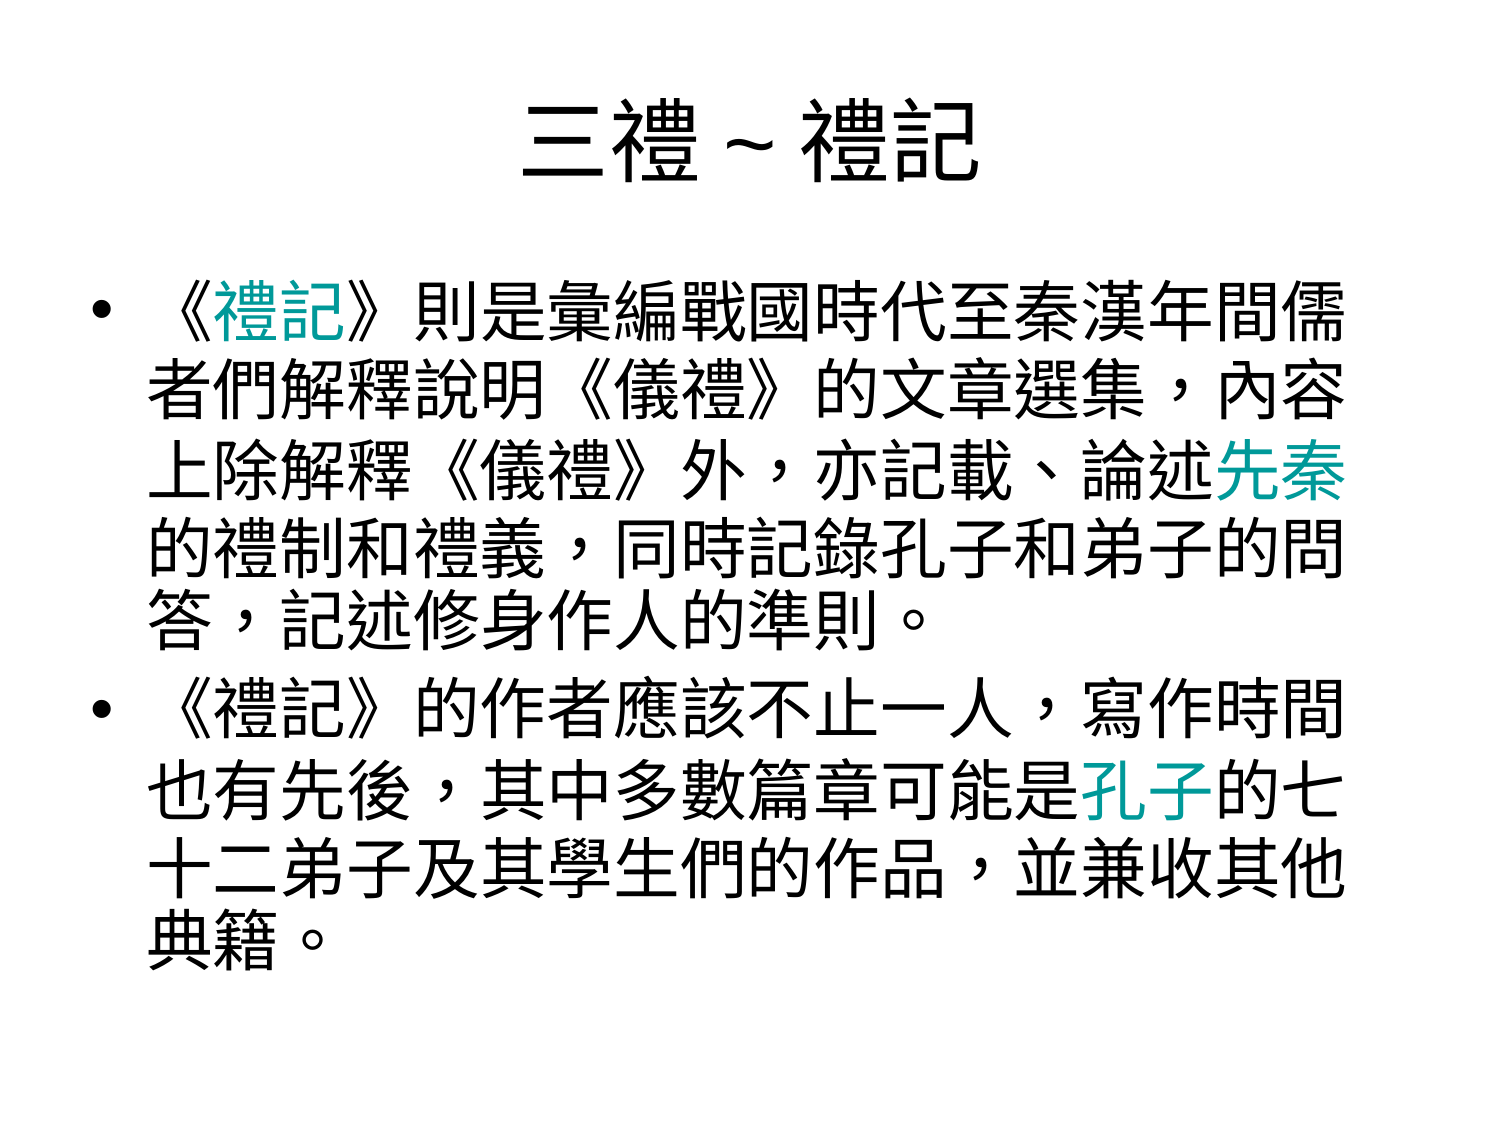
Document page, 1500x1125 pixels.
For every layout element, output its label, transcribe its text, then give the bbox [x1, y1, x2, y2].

title 三禮~禮記 [75, 45, 1426, 233]
list 《禮記》則是彙編戰國時代至秦漢年間儒者們解釋說明《儀禮》的文章選集，內容上除解釋《儀禮》外，亦記載、論述先秦的禮制和禮義，同時記錄孔子和弟子的問答，記述修身作人的準則。 《禮記》的作者應該不止一人，寫作時間也有先後，其中多數篇章可能是孔子的七十二弟子及其學生們的作品，並兼收其他典籍。 [75, 262, 1426, 1006]
